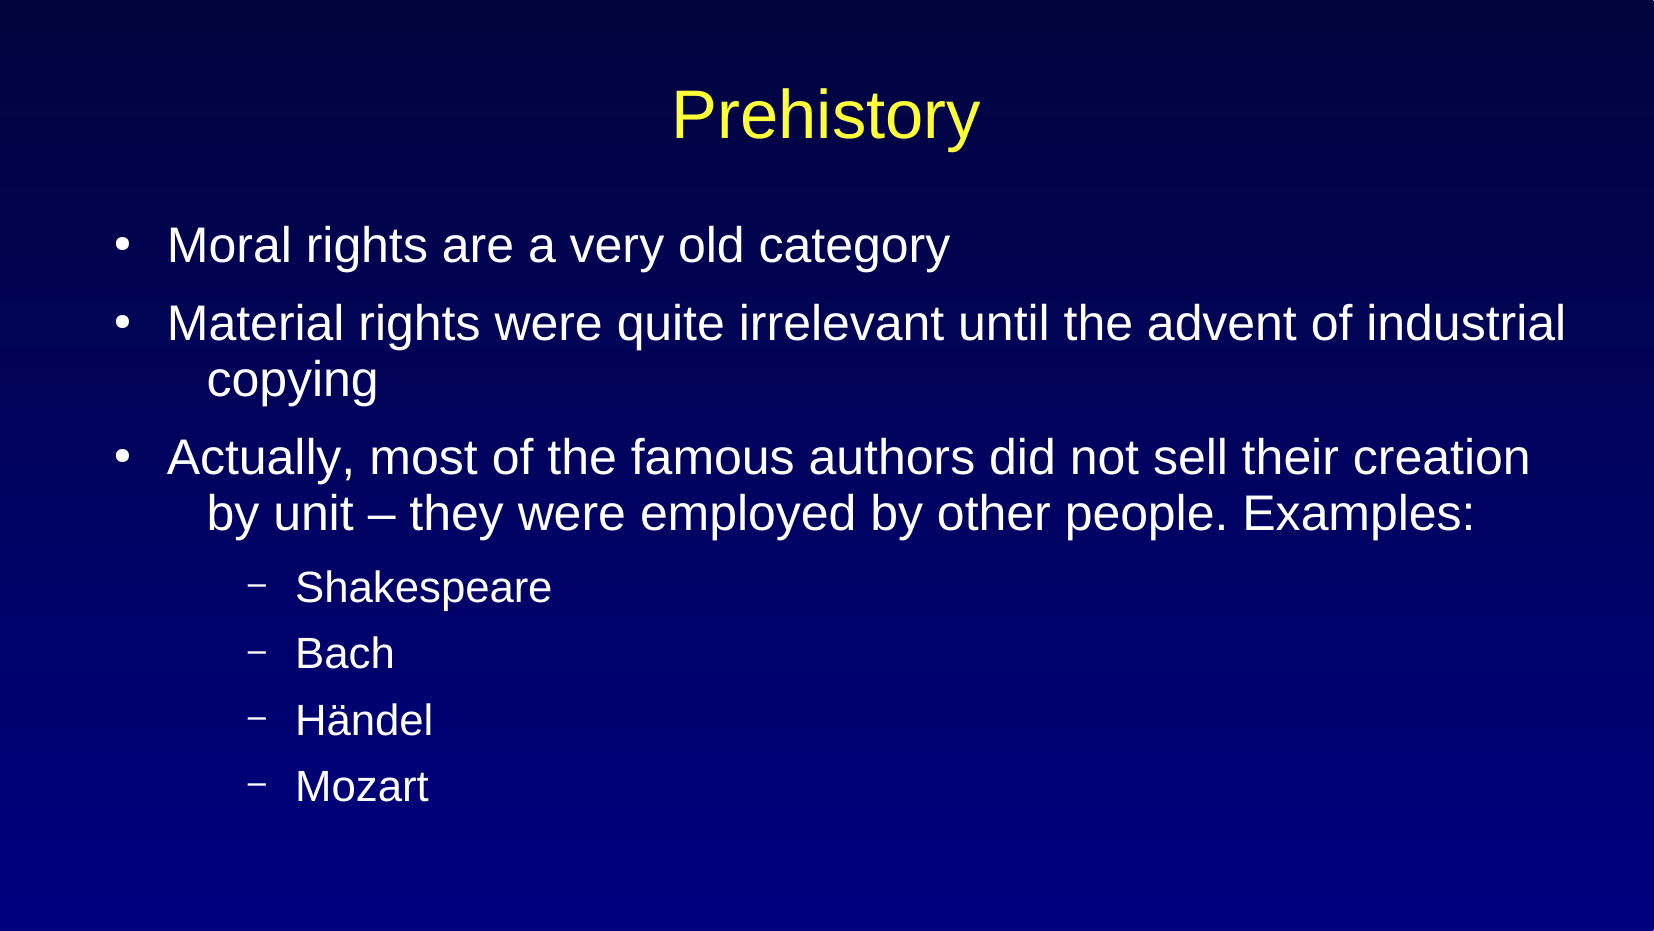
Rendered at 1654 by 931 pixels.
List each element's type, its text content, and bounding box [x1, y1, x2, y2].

title Prehistory [82, 37, 1571, 193]
list Moral rights are a very old category Material rights were quite irrelevant until the advent of industrial copying Actually, most of the famous authors did not sell their creation by unit – they were employed by other people. Examples: Shakespeare Bach Händel Mozart [82, 217, 1571, 811]
